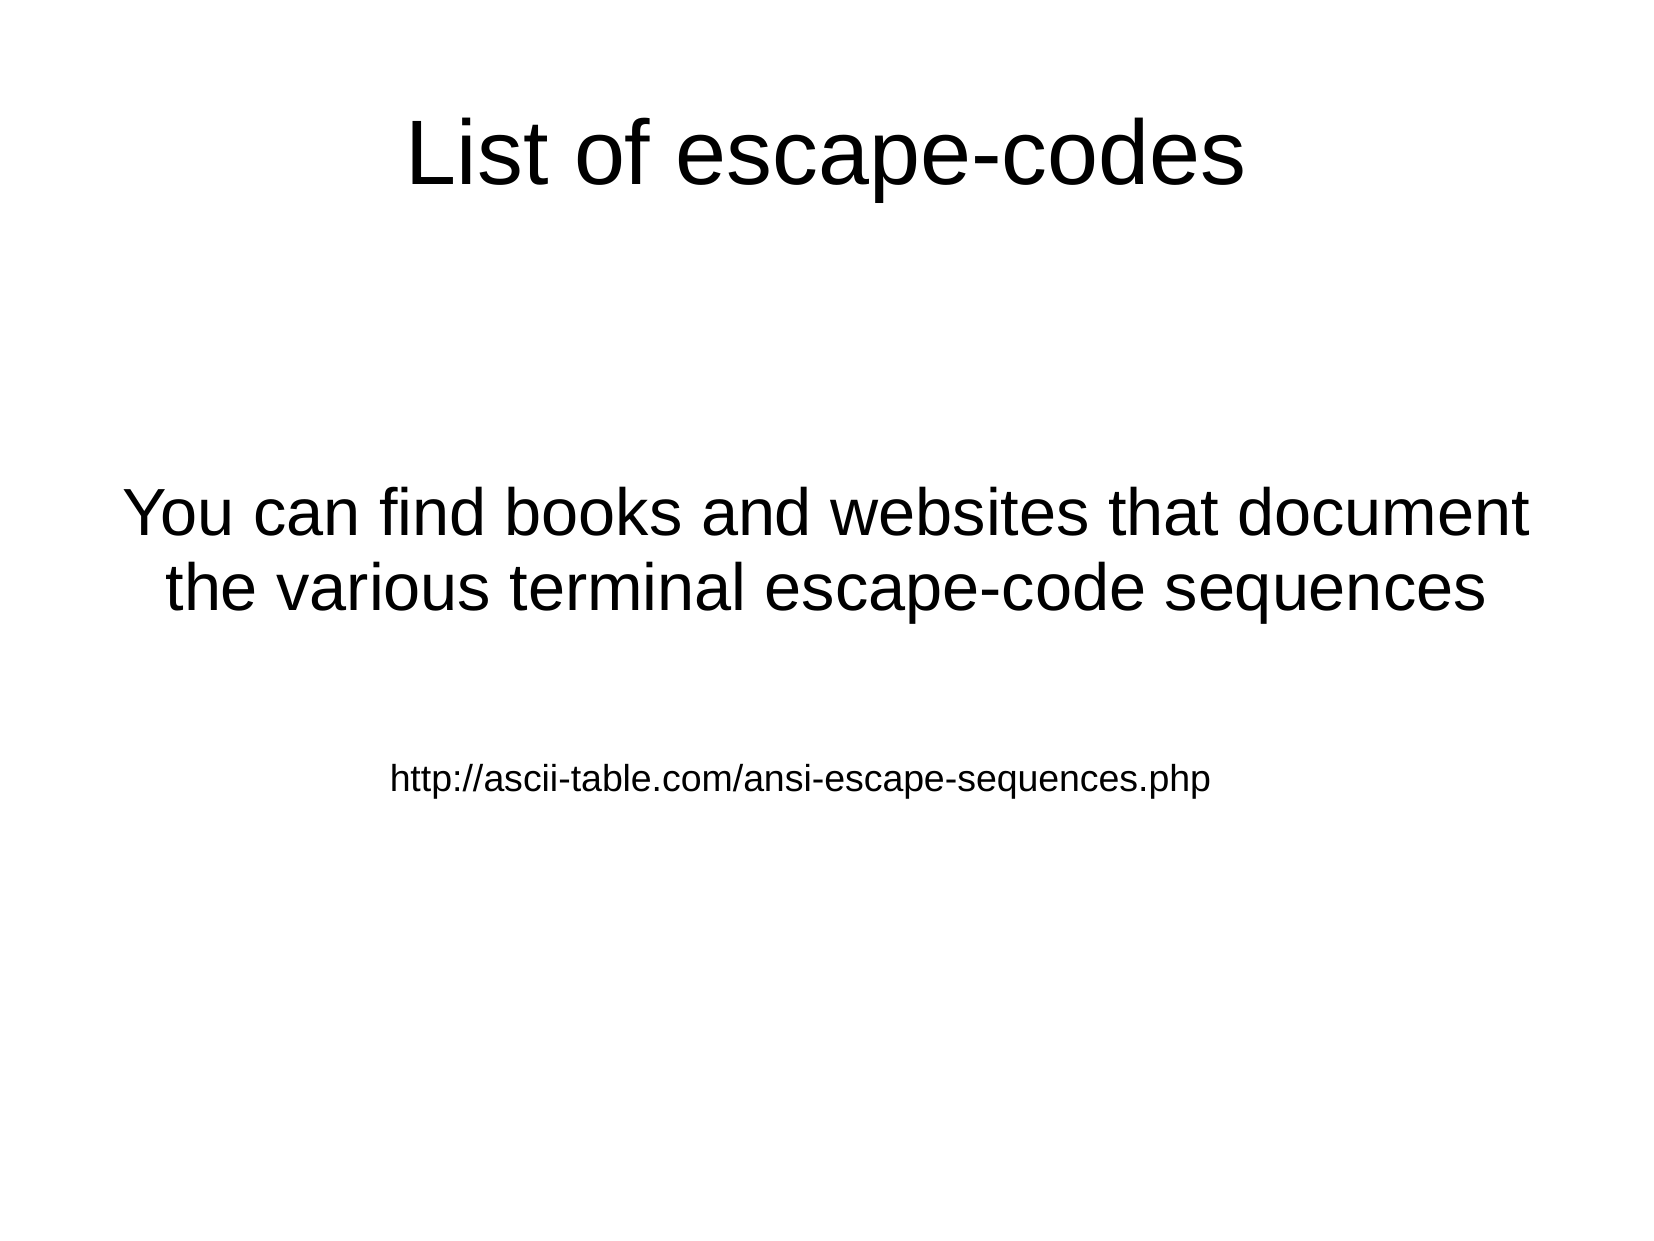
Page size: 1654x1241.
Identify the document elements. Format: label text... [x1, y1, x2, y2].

title List of escape-codes [82, 56, 1571, 250]
subtitle You can find books and websites that document the various terminal escape-code sequences [82, 297, 1571, 1102]
text_box http://ascii-table.com/ansi-escape-sequences.php [375, 750, 1227, 807]
